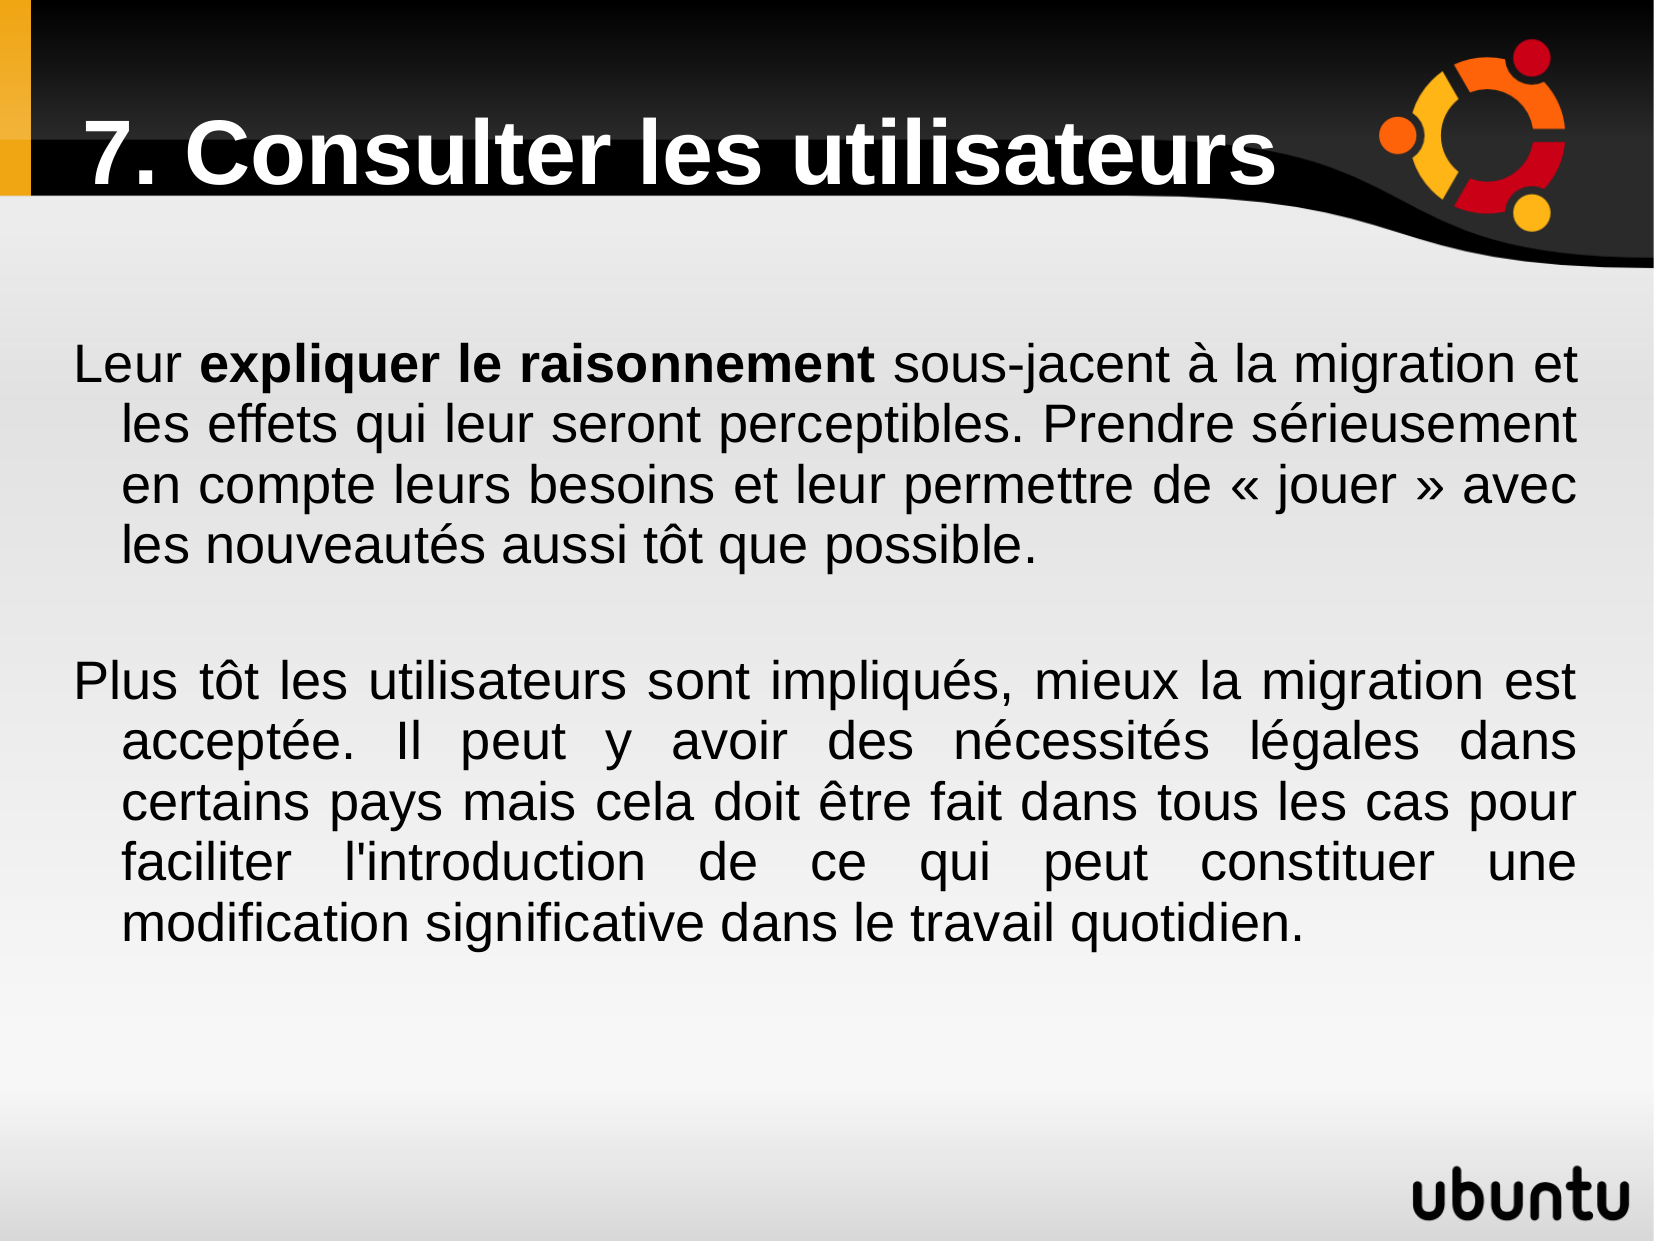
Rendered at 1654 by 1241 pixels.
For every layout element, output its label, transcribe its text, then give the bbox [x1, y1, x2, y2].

text_box Leur expliquer le raisonnement sous-jacent à la migration et les effets qui leur seront perceptibles. Prendre sérieusement en compte leurs besoins et leur permettre de « jouer » avec les nouveautés aussi tôt que possible. Plus tôt les utilisateurs sont impliqués, mieux la migration est acceptée. Il peut y avoir des nécessités légales dans certains pays mais cela doit être fait dans tous les cas pour faciliter l'introduction de ce qui peut constituer une modification significative dans le travail quotidien. [59, 325, 1595, 1032]
title 7. Consulter les utilisateurs [82, 49, 1571, 257]
picture [0, 0, 1654, 1241]
